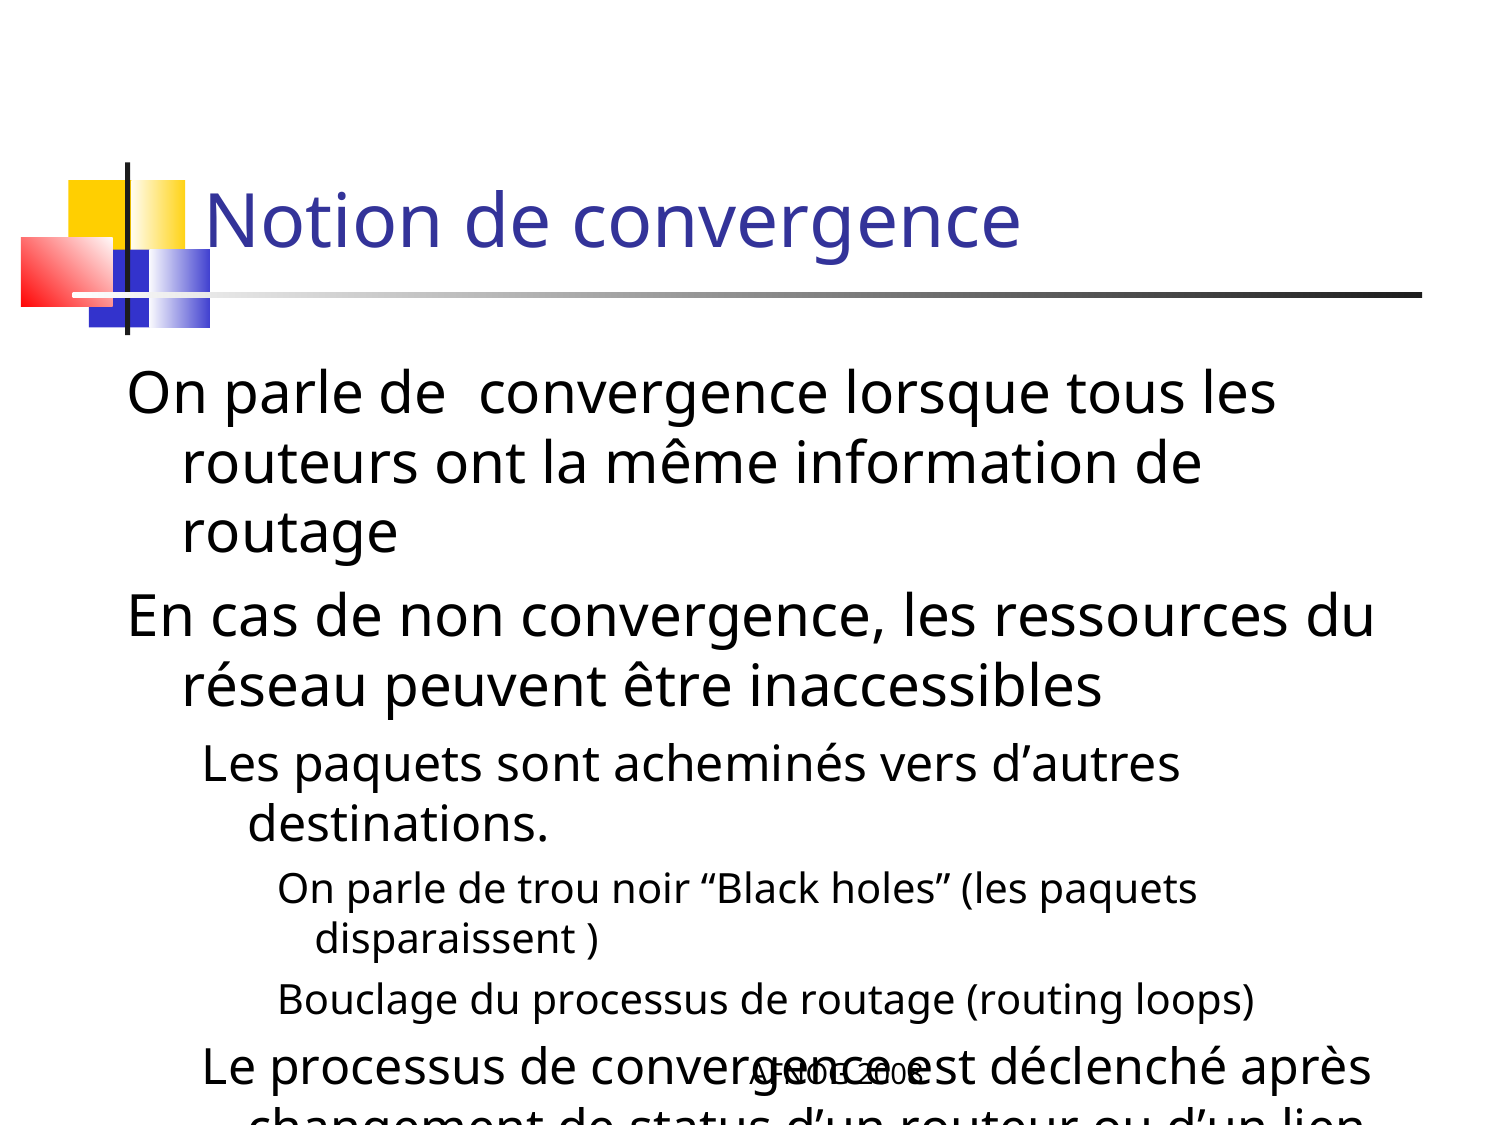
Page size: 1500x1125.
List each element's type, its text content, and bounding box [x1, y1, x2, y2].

title Notion de convergence [188, 35, 1468, 276]
list On parle de convergence lorsque tous les routeurs ont la même information de routage En cas de non convergence, les ressources du réseau peuvent être inaccessibles Les paquets sont acheminés vers d’autres destinations. On parle de trou noir “Black holes” (les paquets disparaissent )‏ Bouclage du processus de routage (routing loops)‏ Le processus de convergence est déclenché après changement de status d’un routeur ou d’un lien. [112, 349, 1436, 1125]
